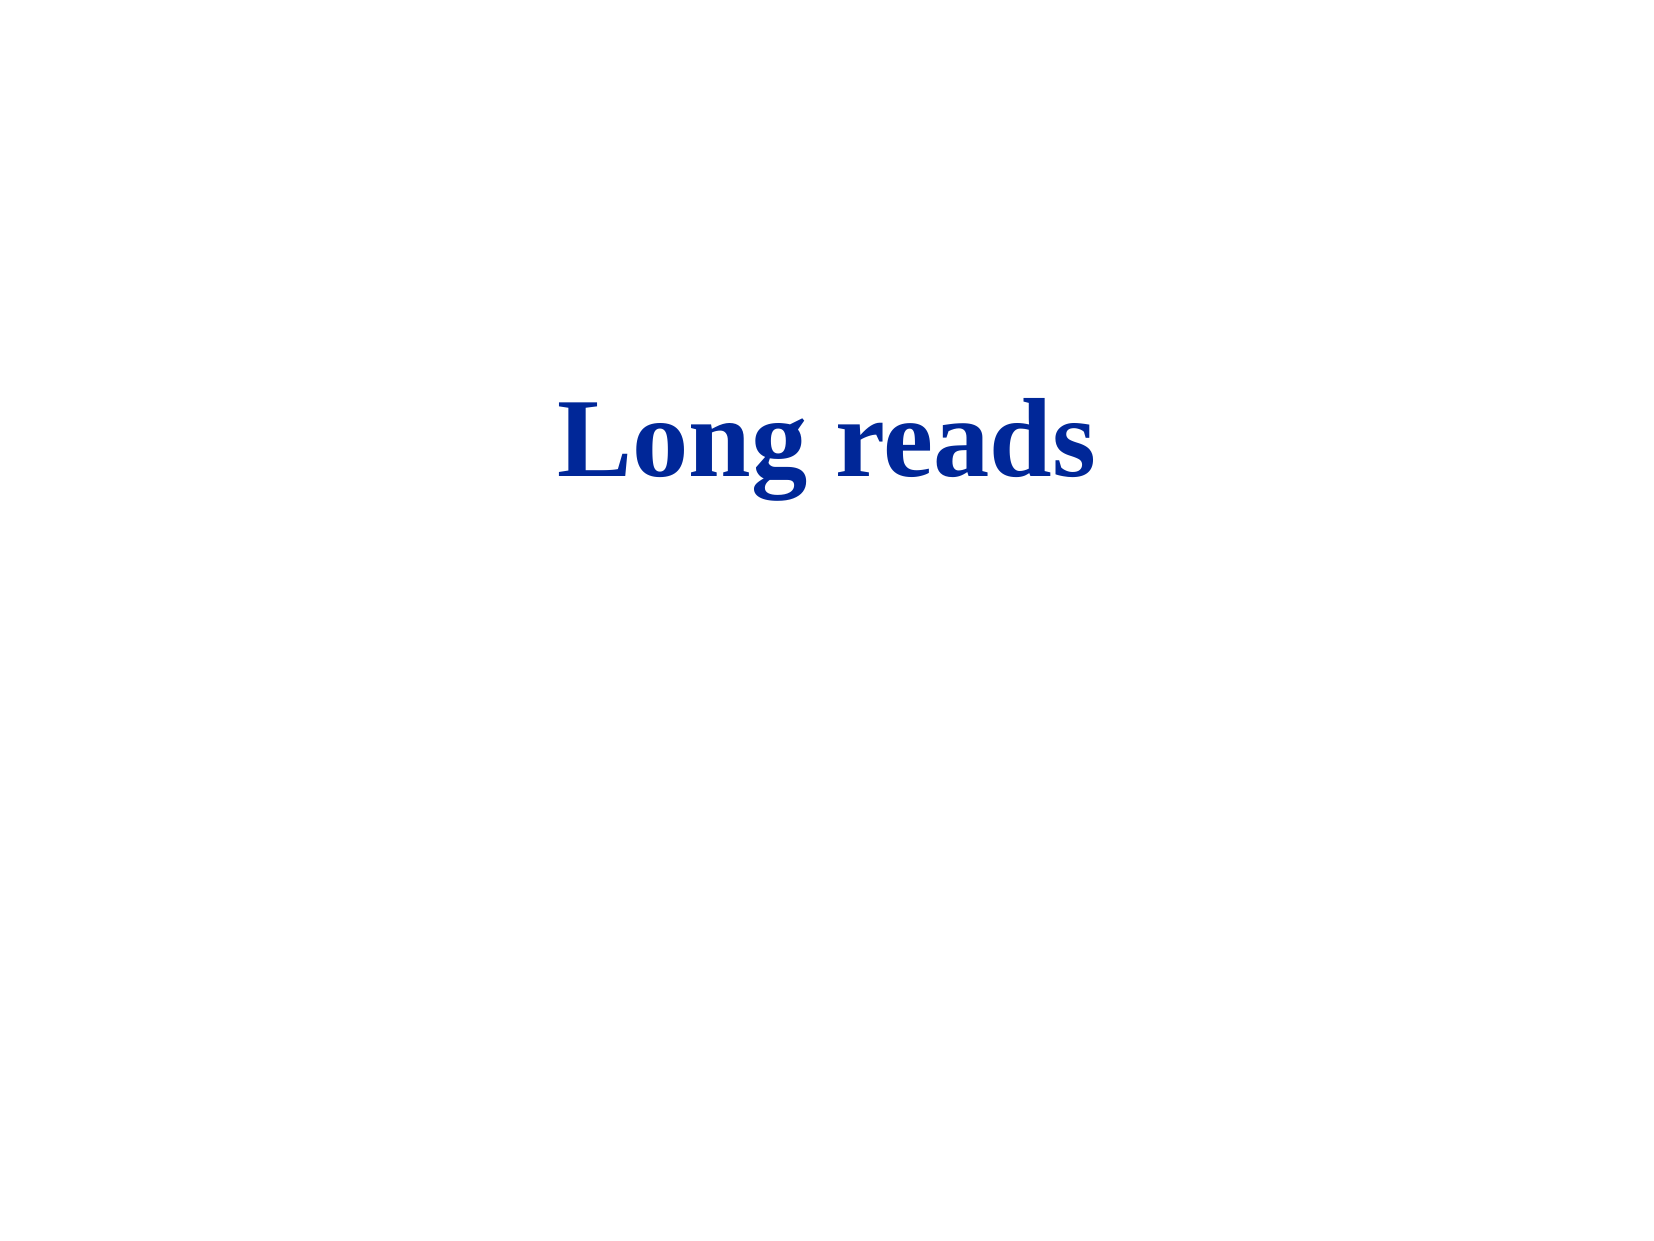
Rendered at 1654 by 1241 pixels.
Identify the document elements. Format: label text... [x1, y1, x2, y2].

title Long reads [82, 315, 1571, 563]
